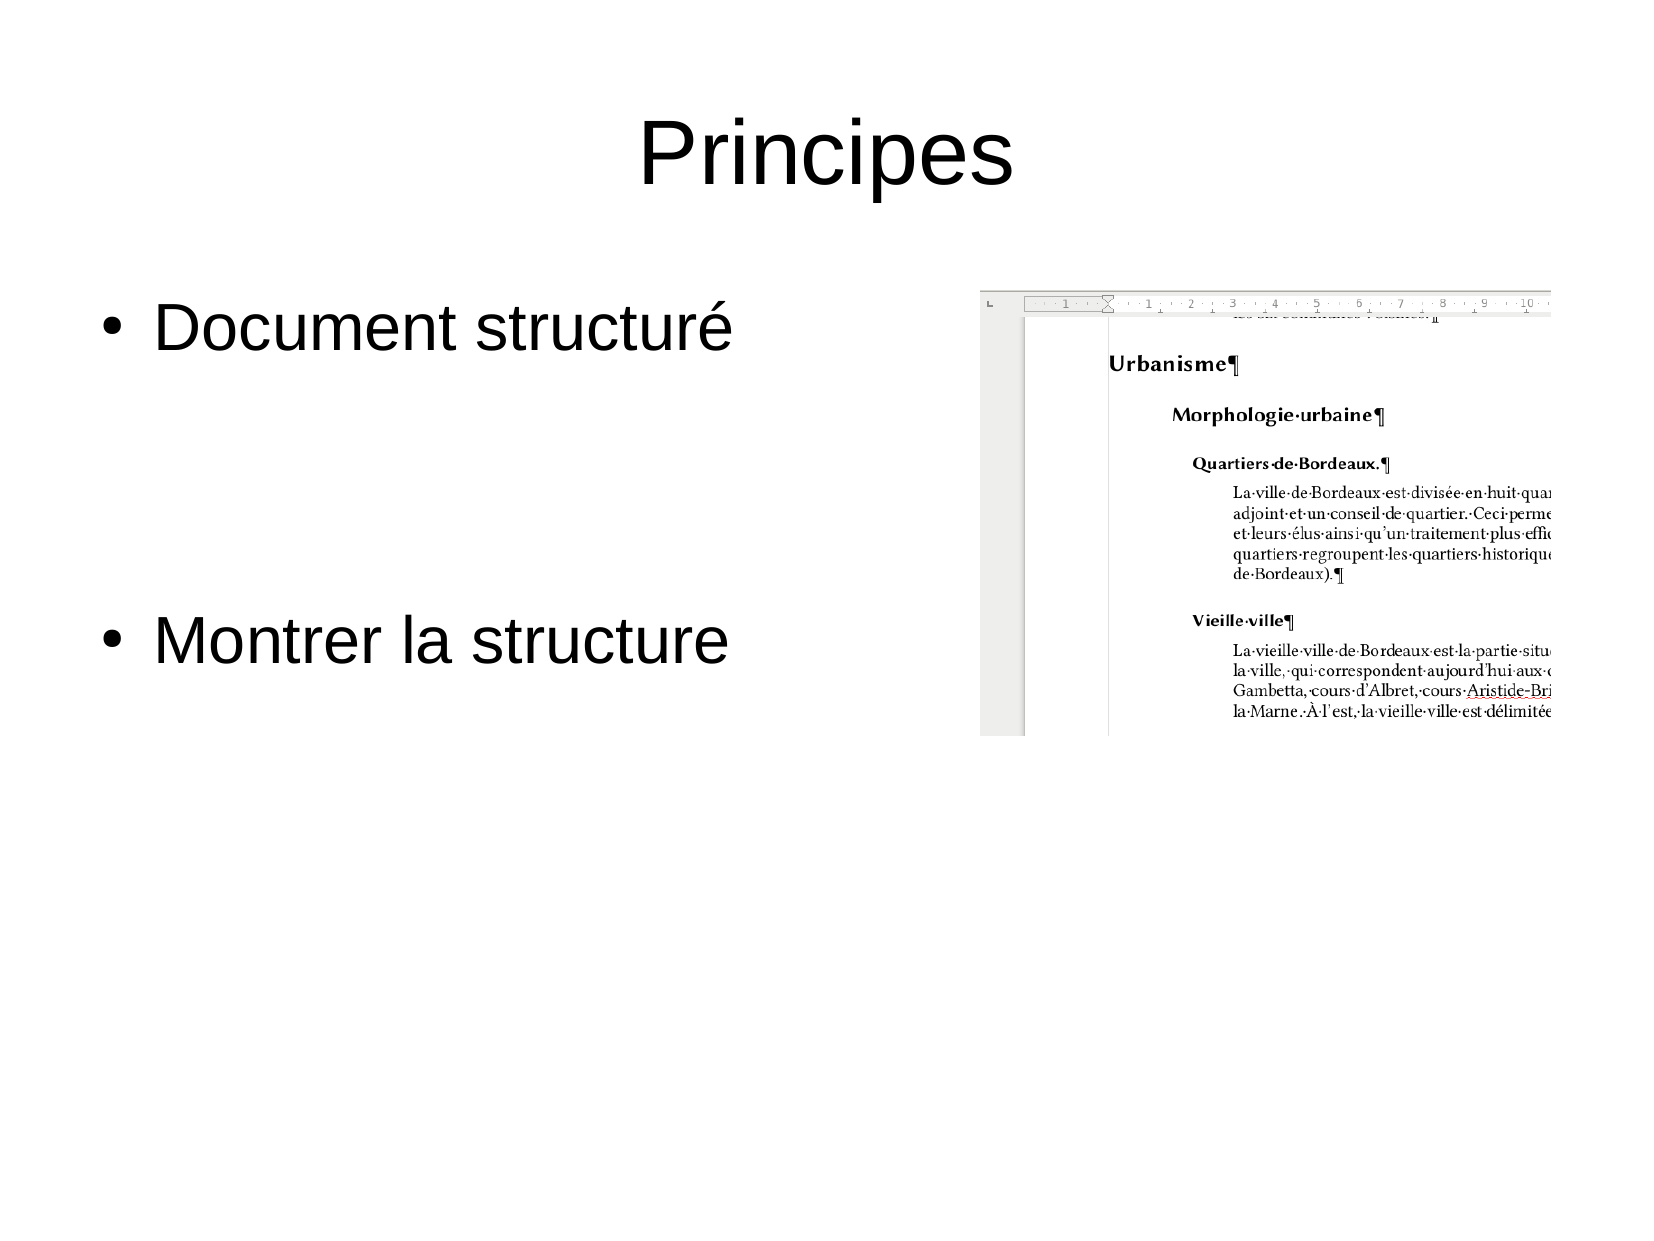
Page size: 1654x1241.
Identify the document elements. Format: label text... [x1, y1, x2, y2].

title Principes [82, 49, 1571, 257]
list Document structuré Montrer la structure [82, 290, 1571, 1010]
picture [980, 290, 1551, 736]
